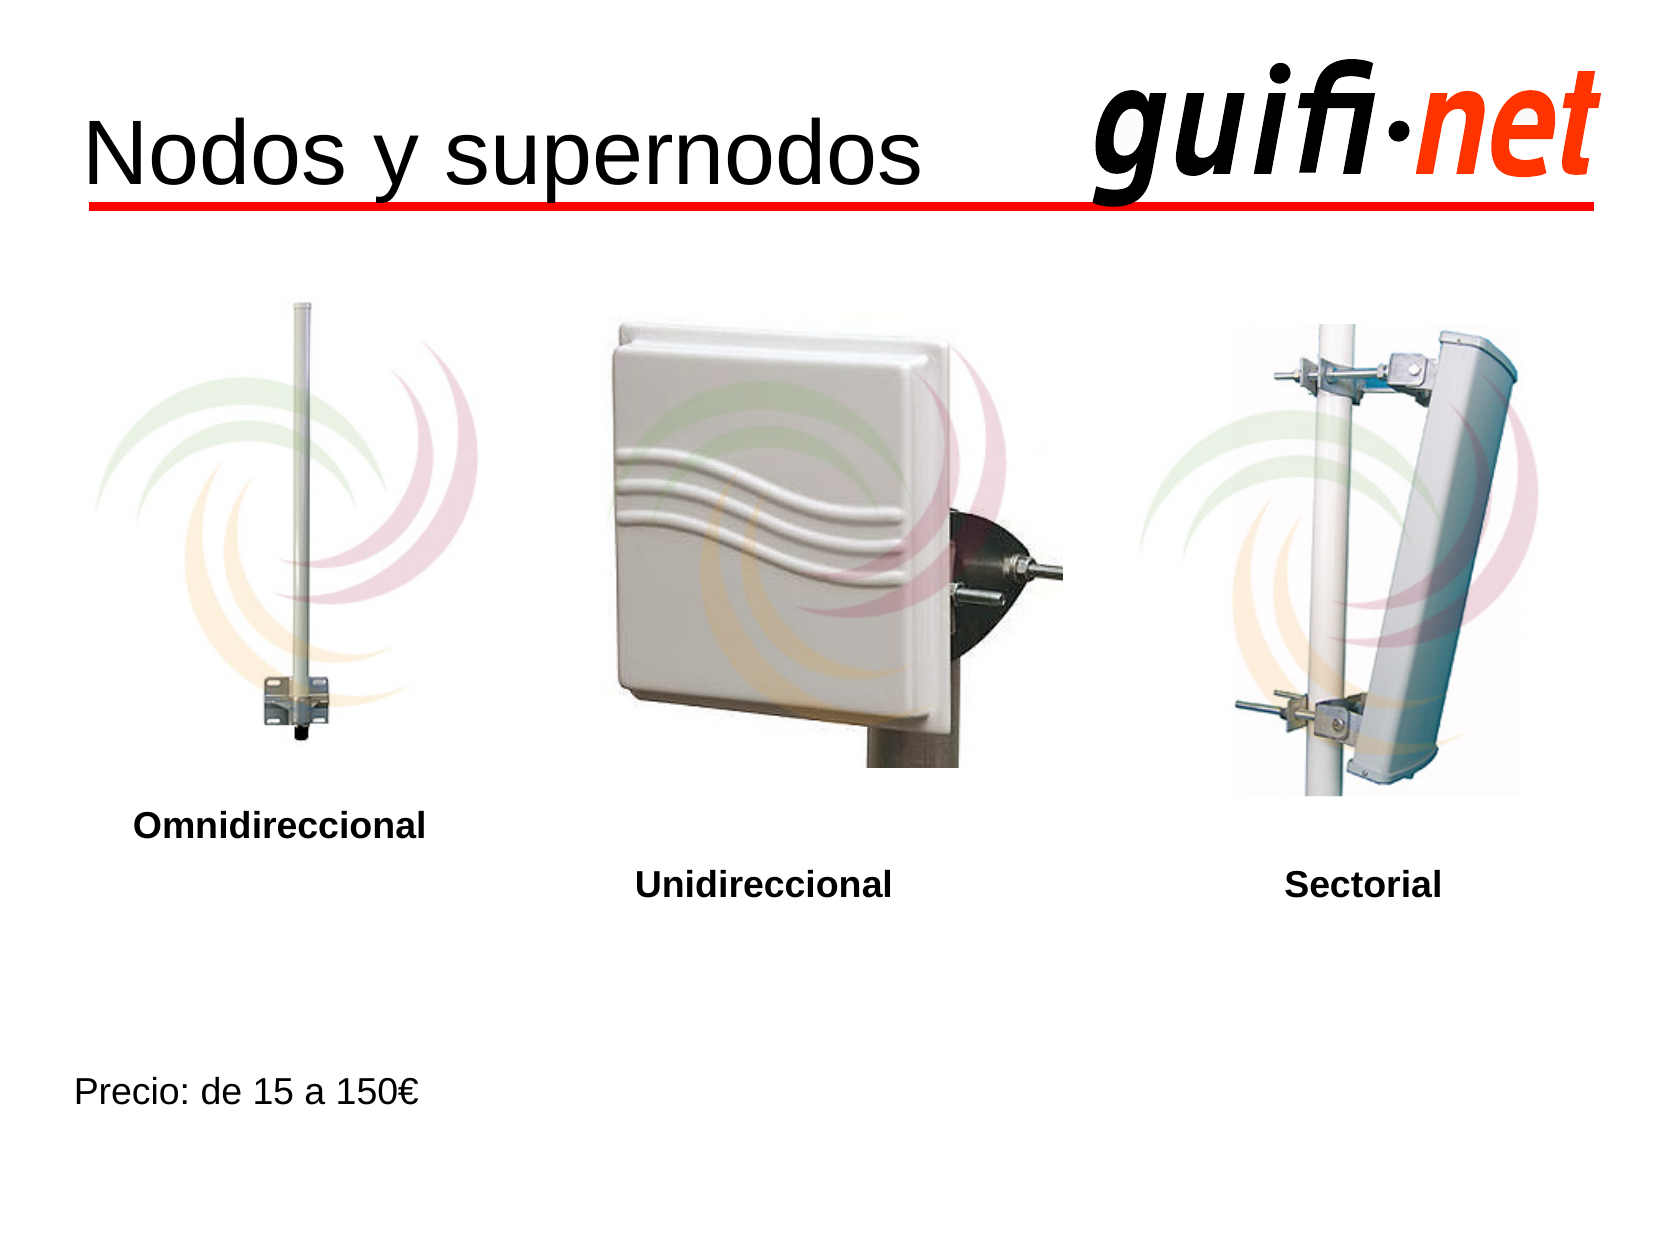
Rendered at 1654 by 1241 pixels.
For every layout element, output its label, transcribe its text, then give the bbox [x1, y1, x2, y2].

text_box Sectorial [1269, 856, 1565, 914]
text_box Precio: de 15 a 150€ [59, 1062, 562, 1120]
text_box Omnidireccional [118, 797, 621, 855]
picture [590, 295, 1063, 768]
text_box Unidireccional [620, 856, 1123, 914]
picture [1122, 324, 1595, 798]
picture [79, 295, 532, 748]
title Nodos y supernodos [82, 56, 1571, 250]
